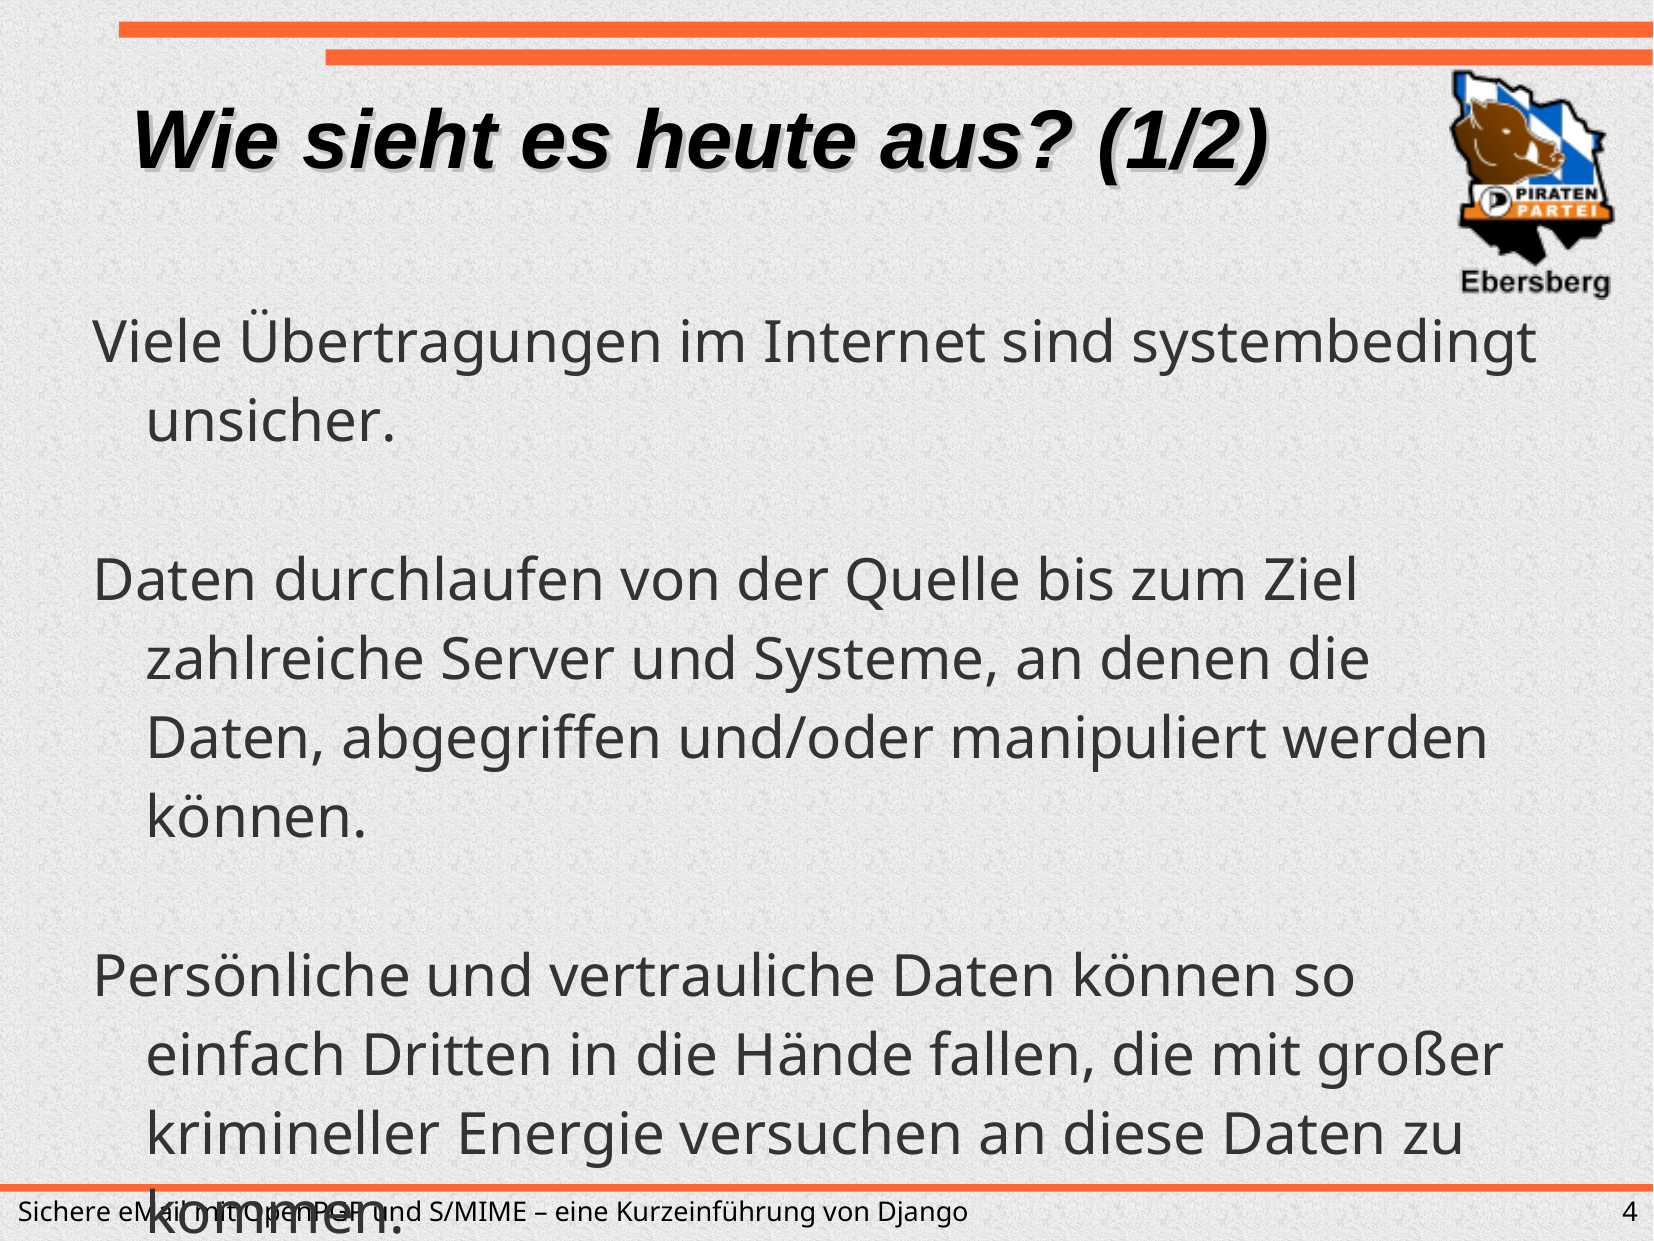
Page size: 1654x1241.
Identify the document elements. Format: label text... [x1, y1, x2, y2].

list Viele Übertragungen im Internet sind systembedingt unsicher. Daten durchlaufen von der Quelle bis zum Ziel zahlreiche Server und Systeme, an denen die Daten, abgegriffen und/oder manipuliert werden können. Persönliche und vertrauliche Daten können so einfach Dritten in die Hände fallen, die mit großer krimineller Energie versuchen an diese Daten zu kommen. [75, 300, 1567, 1111]
title Wie sieht es heute aus? (1/2) [131, 55, 1544, 226]
picture [0, 0, 1654, 1241]
